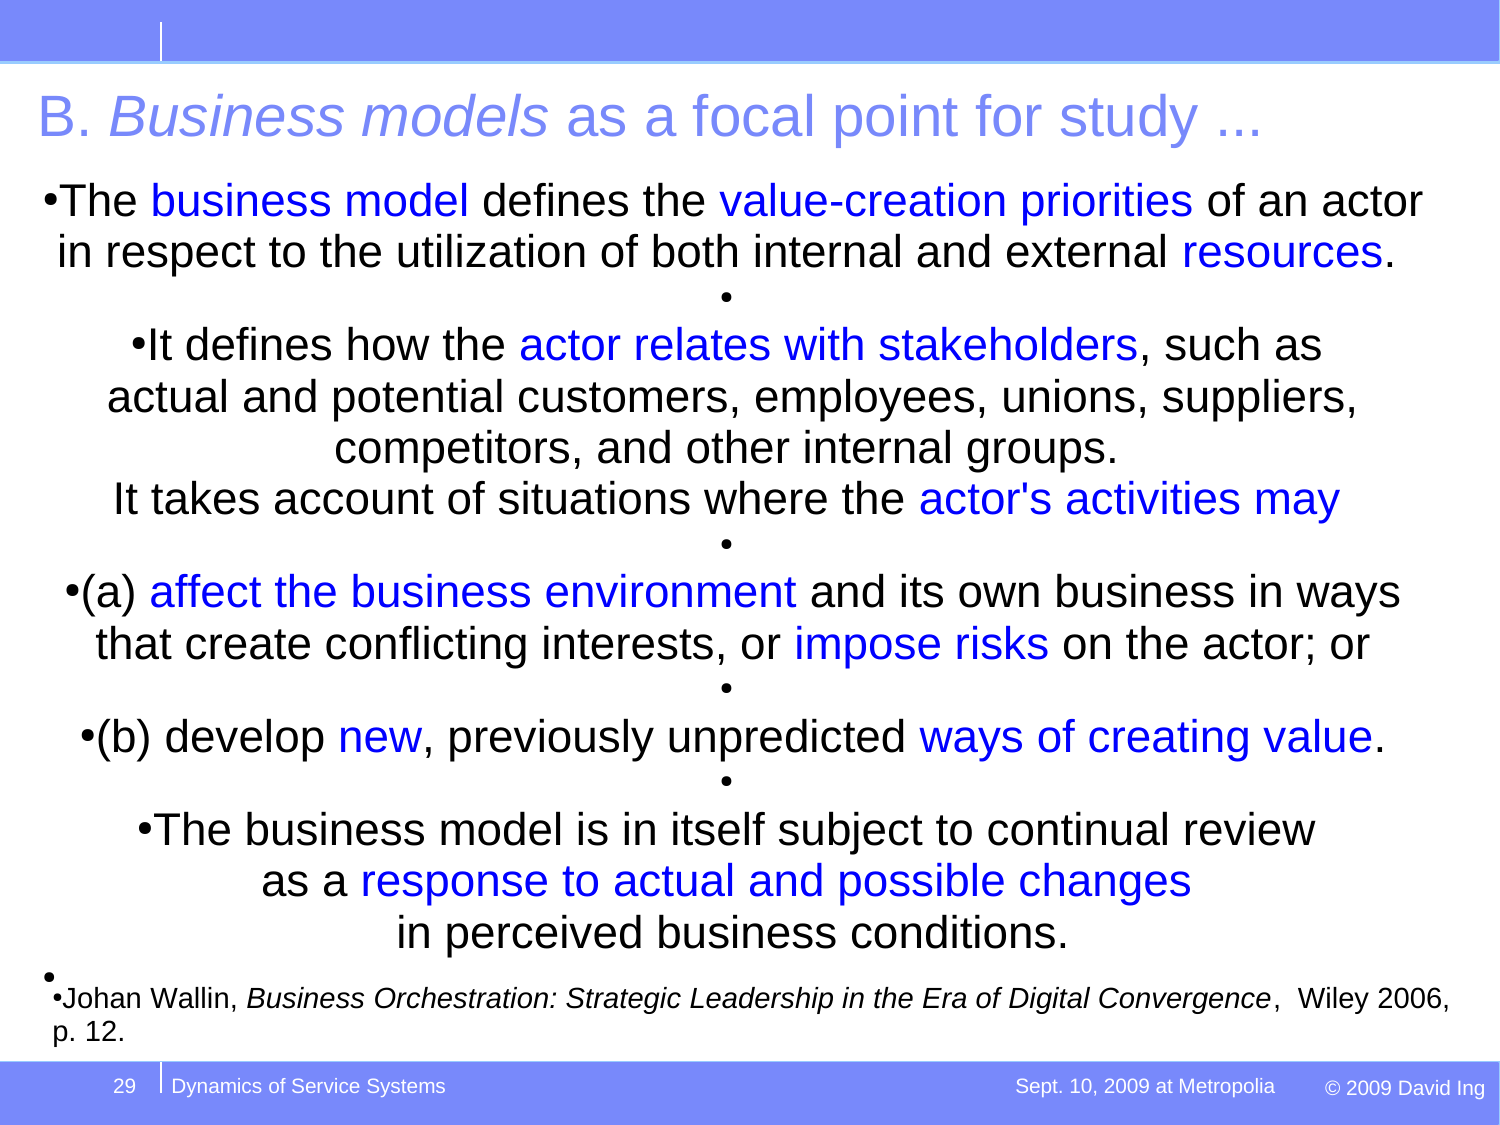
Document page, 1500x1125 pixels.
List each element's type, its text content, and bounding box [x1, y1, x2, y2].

text_box The business model defines the value-creation priorities of an actor in respect to the utilization of both internal and external resources. It defines how the actor relates with stakeholders, such as actual and potential customers, employees, unions, suppliers, competitors, and other internal groups. It takes account of situations where the actor's activities may (a) affect the business environment and its own business in ways that create conflicting interests, or impose risks on the actor; or (b) develop new, previously unpredicted ways of creating value. The business model is in itself subject to continual review as a response to actual and possible changes in perceived business conditions. [27, 167, 1483, 1013]
title B. Business models as a focal point for study ... [37, 90, 1463, 167]
text_box Johan Wallin, Business Orchestration: Strategic Leadership in the Era of Digital Convergence, Wiley 2006, p. 12. [37, 975, 1487, 1065]
